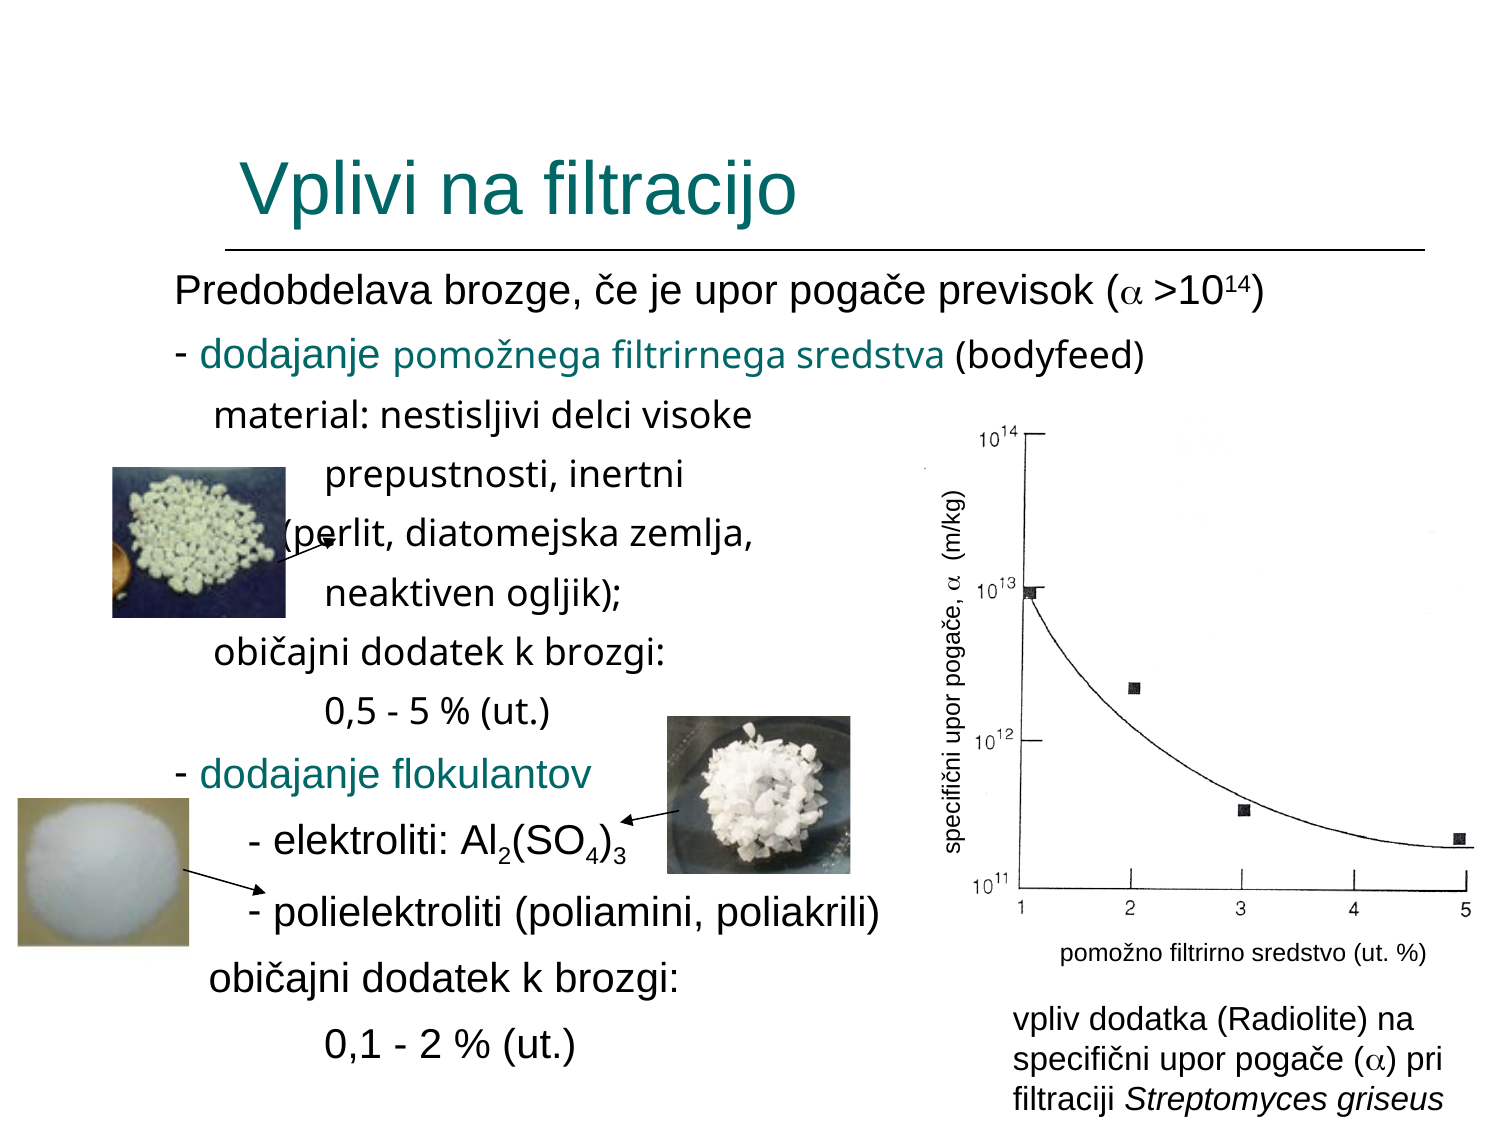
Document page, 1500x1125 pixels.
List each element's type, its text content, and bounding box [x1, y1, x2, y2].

picture [17, 798, 190, 970]
picture [667, 716, 851, 874]
text_box vpliv dodatka (Radiolite) na specifični upor pogače () pri filtraciji Streptomyces griseus [998, 989, 1483, 1125]
text_box Predobdelava brozge, če je upor pogače previsok ( >1014) dodajanje pomožnega filtrirnega sredstva (bodyfeed) material: nestisljivi delci visoke prepustnosti, inertni (perlit, diatomejska zemlja, neaktiven ogljik); običajni dodatek k brozgi: 0,5 - 5 % (ut.) dodajanje flokulantov elektroliti: Al2(SO4)3 polielektroliti (poliamini, poliakrili) običajni dodatek k brozgi: 0,1 - 2 % (ut.) [159, 255, 1400, 1075]
text_box pomožno filtrirno sredstvo (ut. %) [1045, 928, 1459, 975]
text_box specifični upor pogače,  (m/kg) [927, 456, 973, 870]
title Vplivi na filtracijo [224, 49, 1425, 237]
picture [916, 420, 1483, 961]
picture [112, 467, 286, 618]
